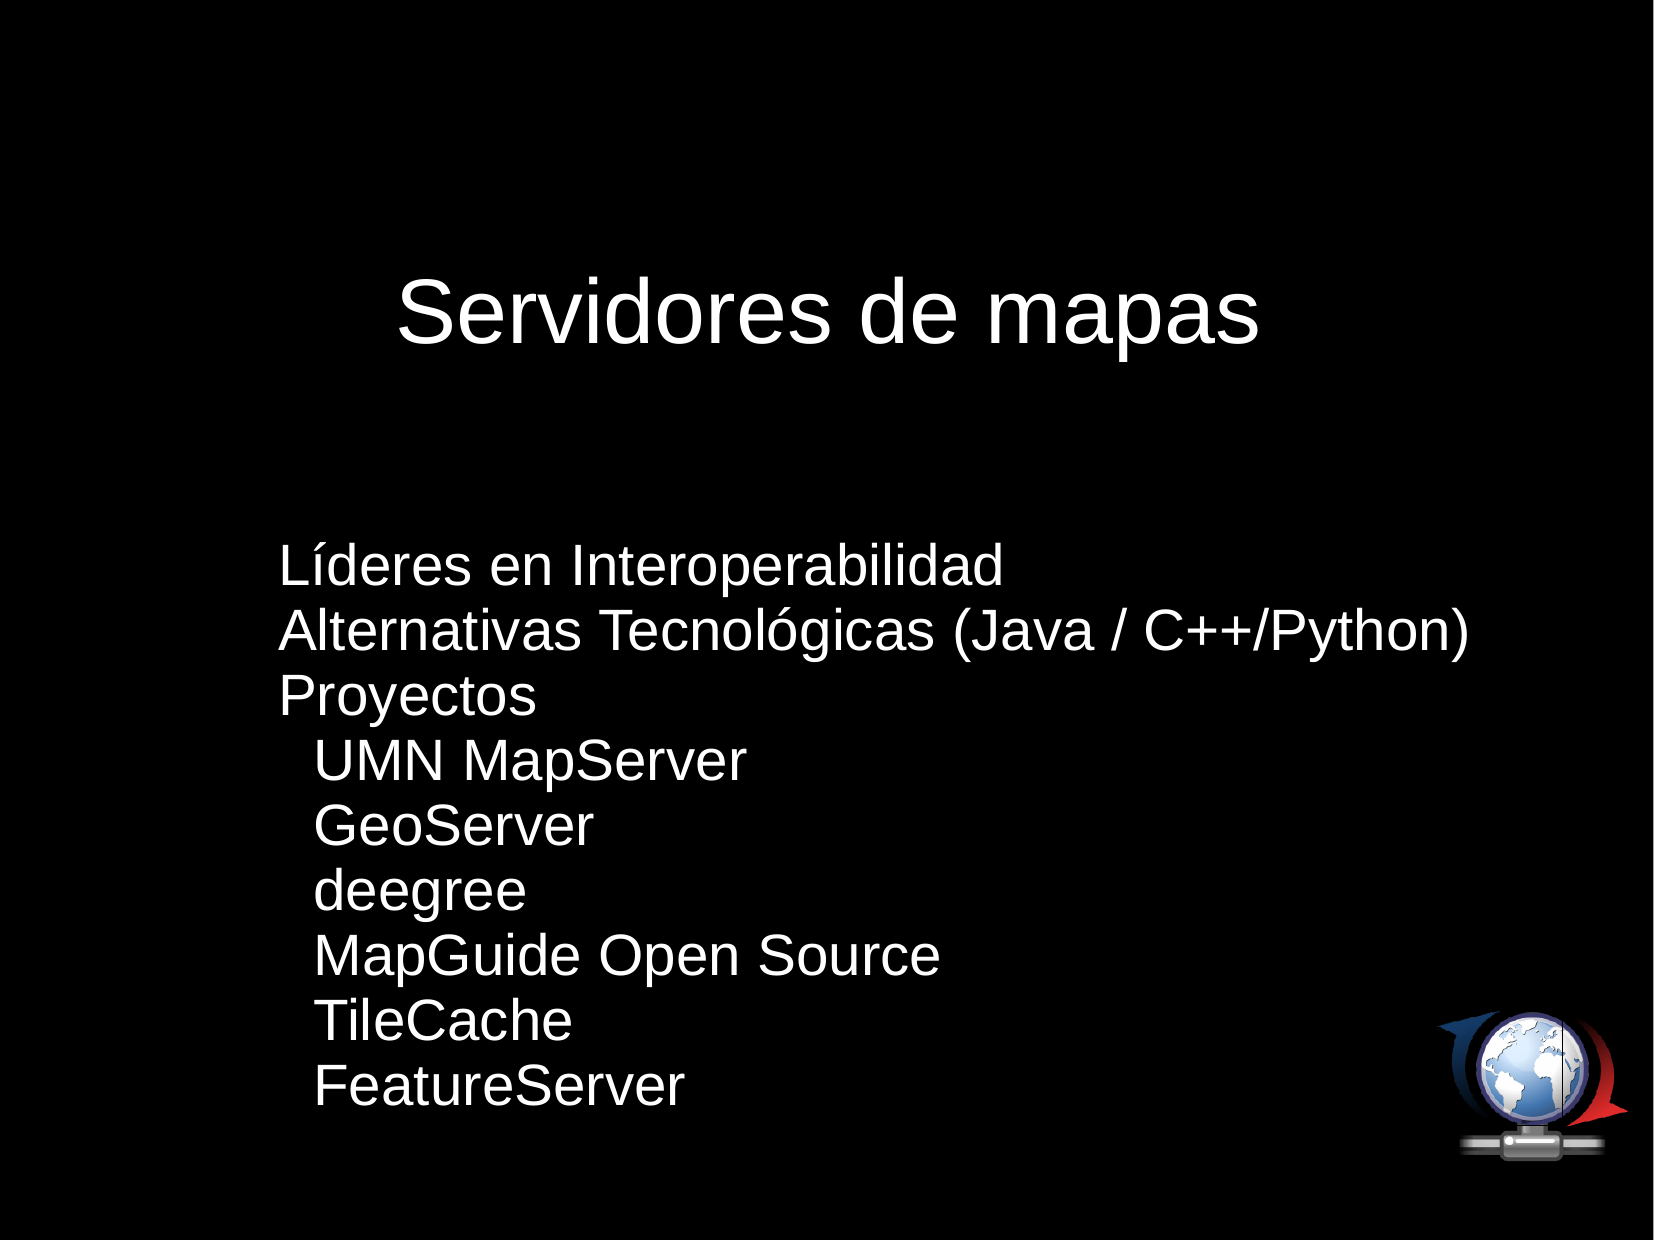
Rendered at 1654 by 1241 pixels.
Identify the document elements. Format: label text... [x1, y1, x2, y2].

title Servidores de mapas [84, 208, 1573, 416]
picture [1437, 1008, 1628, 1172]
text_box Líderes en Interoperabilidad Alternativas Tecnológicas (Java / C++/Python) Proyectos UMN MapServer GeoServer deegree MapGuide Open Source TileCache FeatureServer [227, 525, 1563, 1126]
